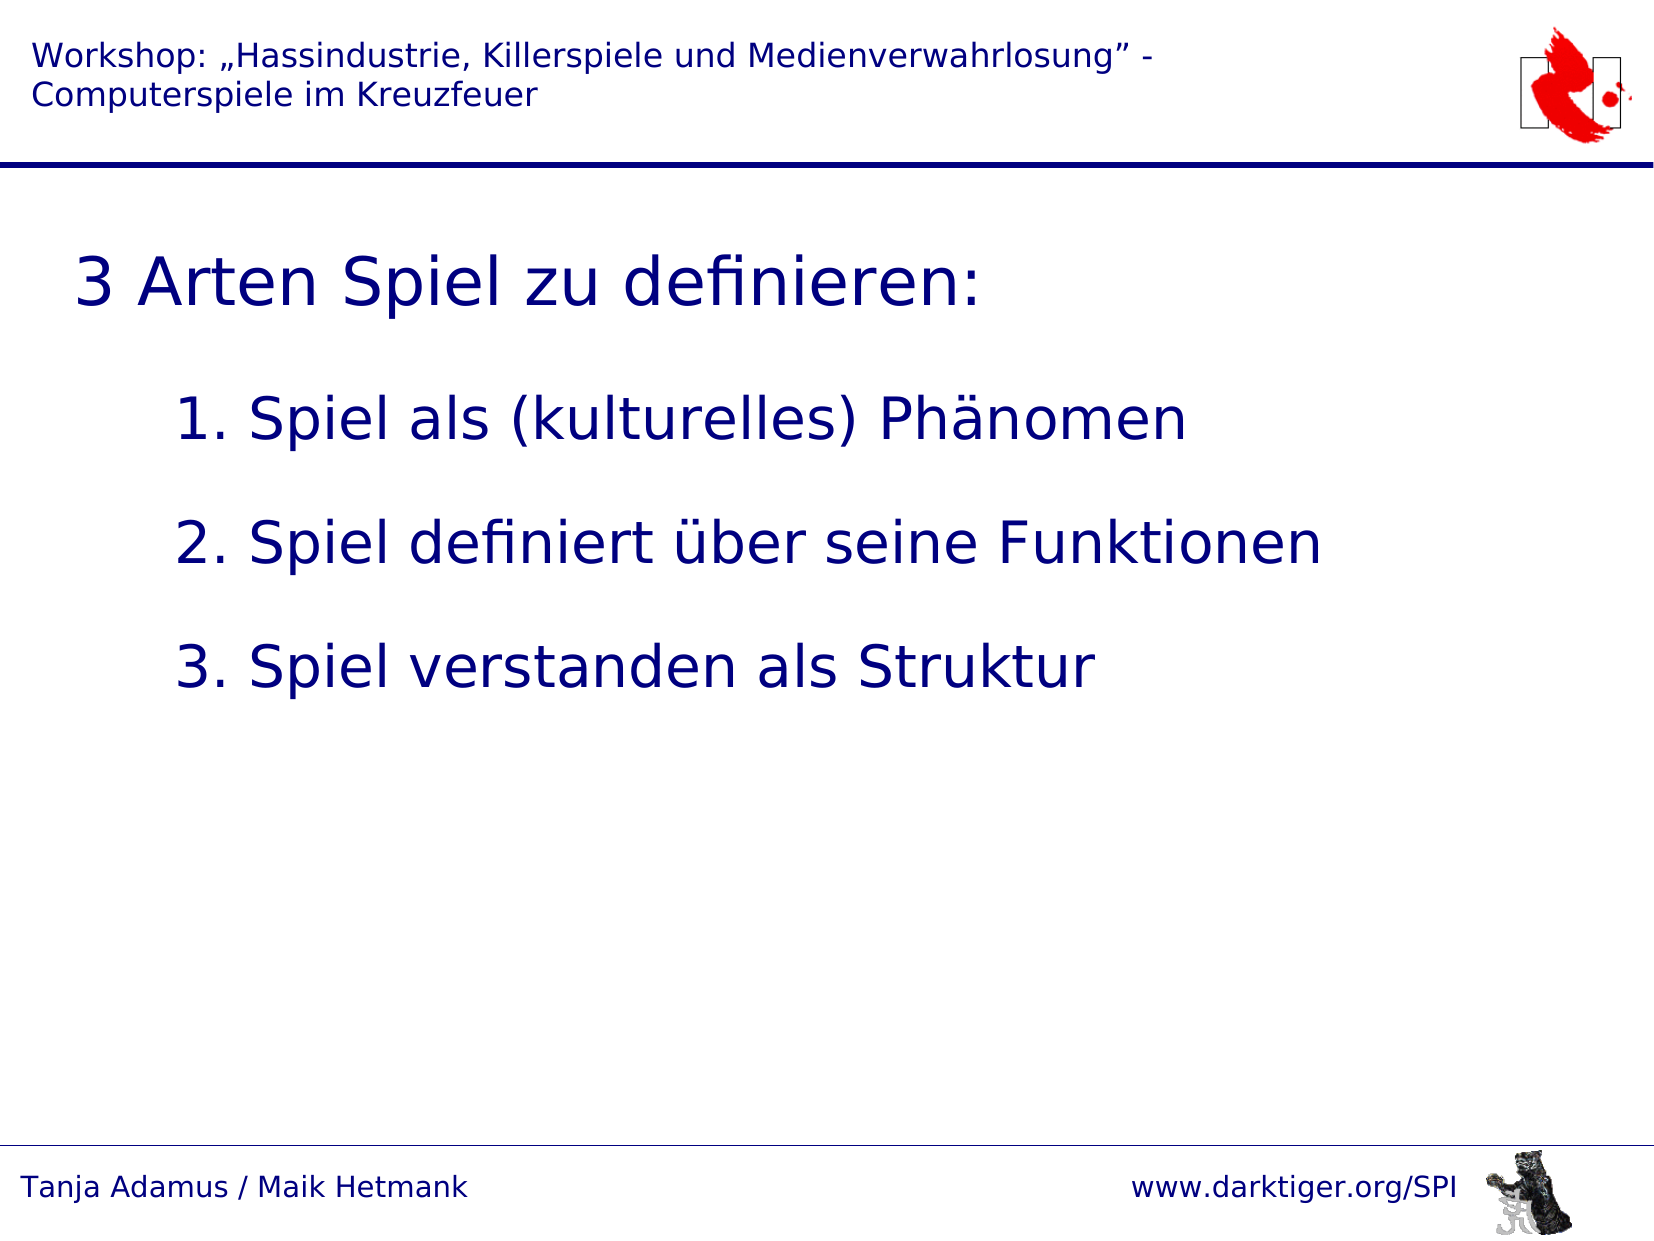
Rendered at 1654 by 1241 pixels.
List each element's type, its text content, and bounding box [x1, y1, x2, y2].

picture [1503, 16, 1632, 148]
text_box 1. Spiel als (kulturelles) Phänomen [159, 377, 1359, 461]
text_box Workshop: „Hassindustrie, Killerspiele und Medienverwahrlosung” - Computerspiele im Kreuzfeuer [16, 29, 1418, 178]
text_box 2. Spiel definiert über seine Funktionen [159, 501, 1595, 585]
text_box 3. Spiel verstanden als Struktur [159, 625, 1536, 727]
picture [1486, 1150, 1572, 1235]
text_box 3 Arten Spiel zu definieren: [59, 236, 1241, 329]
